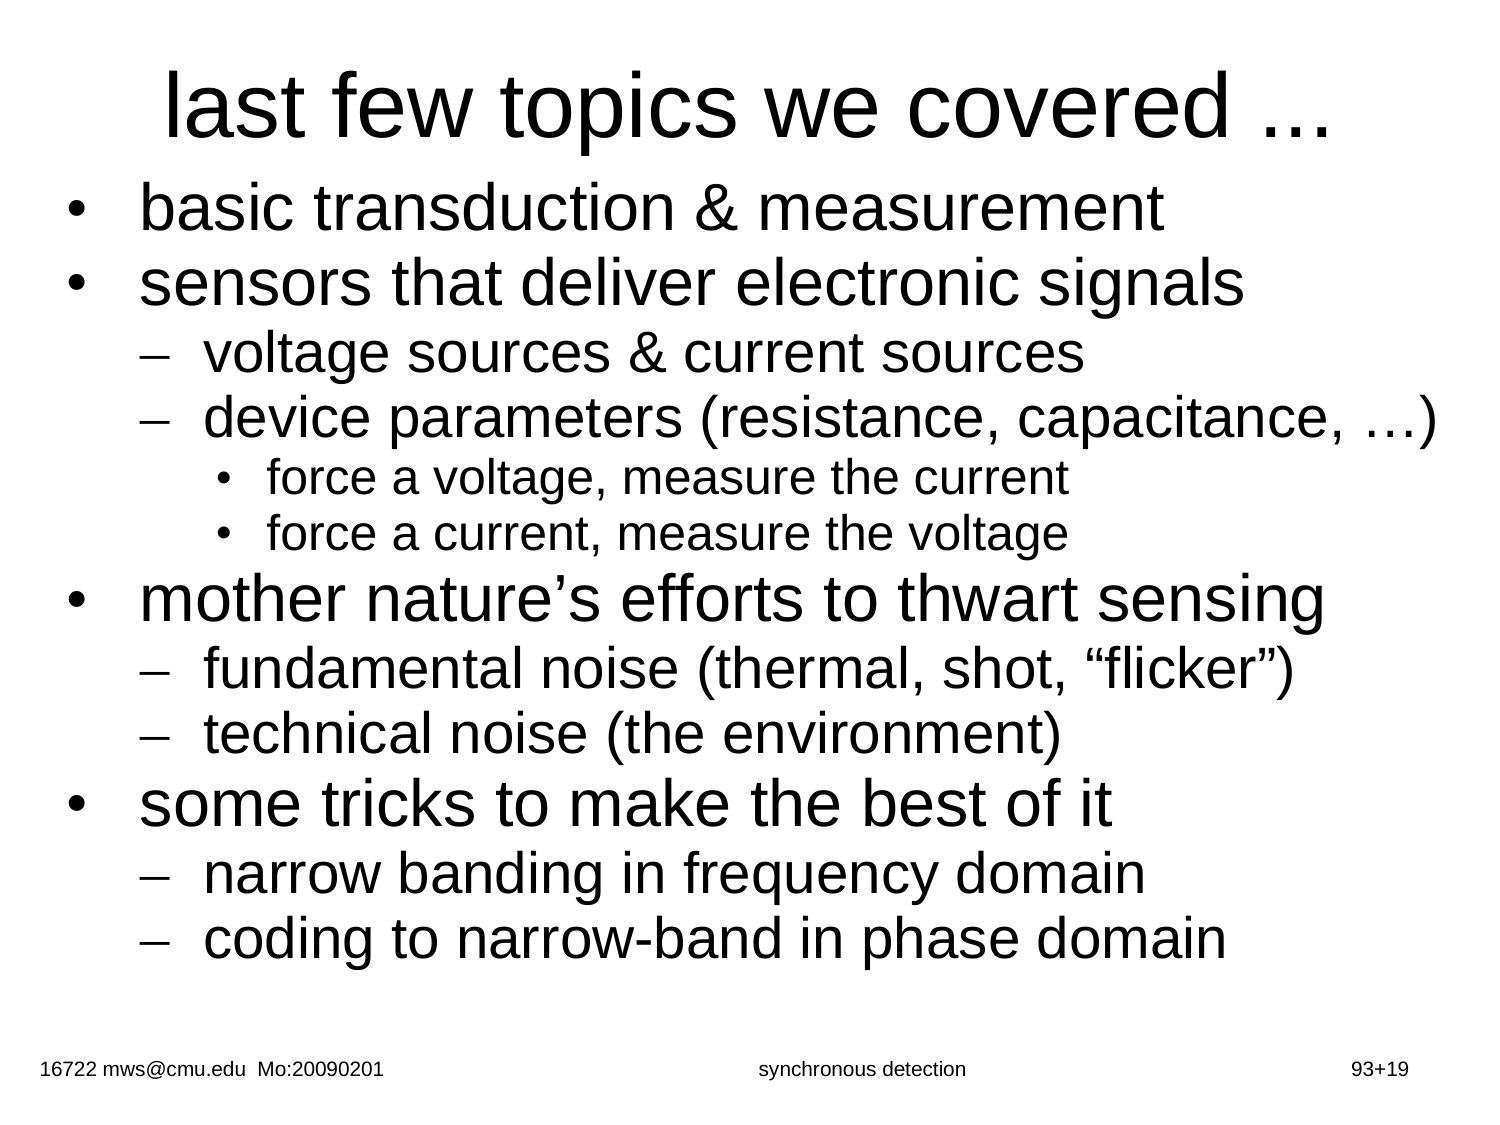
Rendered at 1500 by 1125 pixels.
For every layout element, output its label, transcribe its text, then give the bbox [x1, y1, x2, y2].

list basic transduction & measurement sensors that deliver electronic signals voltage sources & current sources device parameters (resistance, capacitance, …) force a voltage, measure the current force a current, measure the voltage mother nature’s efforts to thwart sensing fundamental noise (thermal, shot, “flicker”) technical noise (the environment) some tricks to make the best of it narrow banding in frequency domain coding to narrow-band in phase domain [50, 162, 1463, 1026]
title last few topics we covered ... [112, 47, 1388, 162]
